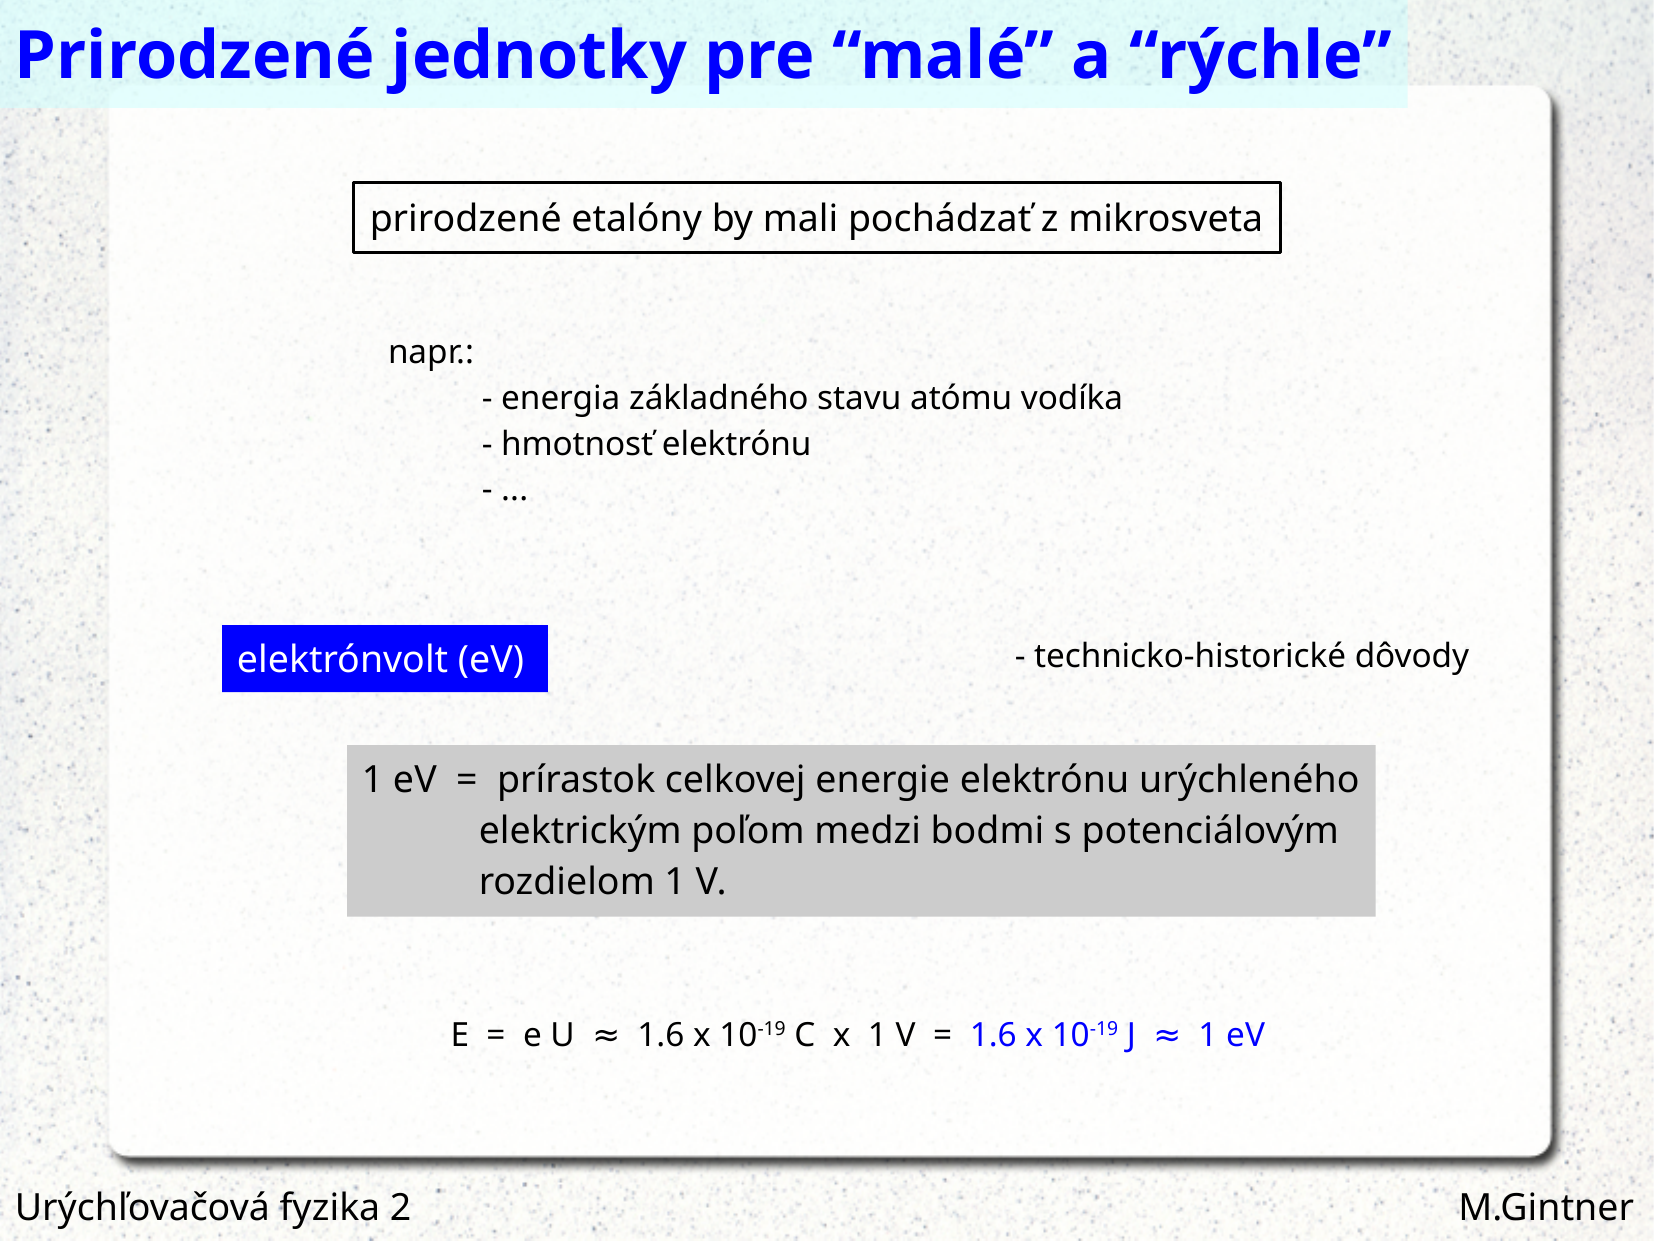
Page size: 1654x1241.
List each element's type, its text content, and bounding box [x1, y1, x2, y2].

text_box Urýchľovačová fyzika 2 [0, 1173, 445, 1241]
text_box E = e U ≈ 1.6 x 10-19 C x 1 V = 1.6 x 10-19 J ≈ 1 eV [435, 1003, 1301, 1065]
text_box Prirodzené jednotky pre “malé” a “rýchle” [0, 0, 1391, 108]
text_box - energia základného stavu atómu vodíka - hmotnosť elektrónu - ... [467, 366, 1119, 522]
text_box elektrónvolt (eV) [222, 625, 548, 693]
text_box - technicko-historické dôvody [999, 625, 1491, 687]
text_box napr.: [373, 320, 490, 383]
picture [0, 0, 1654, 1241]
text_box 1 eV = prírastok celkovej energie elektrónu urýchleného elektrickým poľom medzi bodmi s potenciálovým rozdielom 1 V. [347, 745, 1372, 917]
text_box prirodzené etalóny by mali pochádzať z mikrosveta [353, 182, 1279, 253]
text_box M.Gintner [1443, 1173, 1654, 1241]
